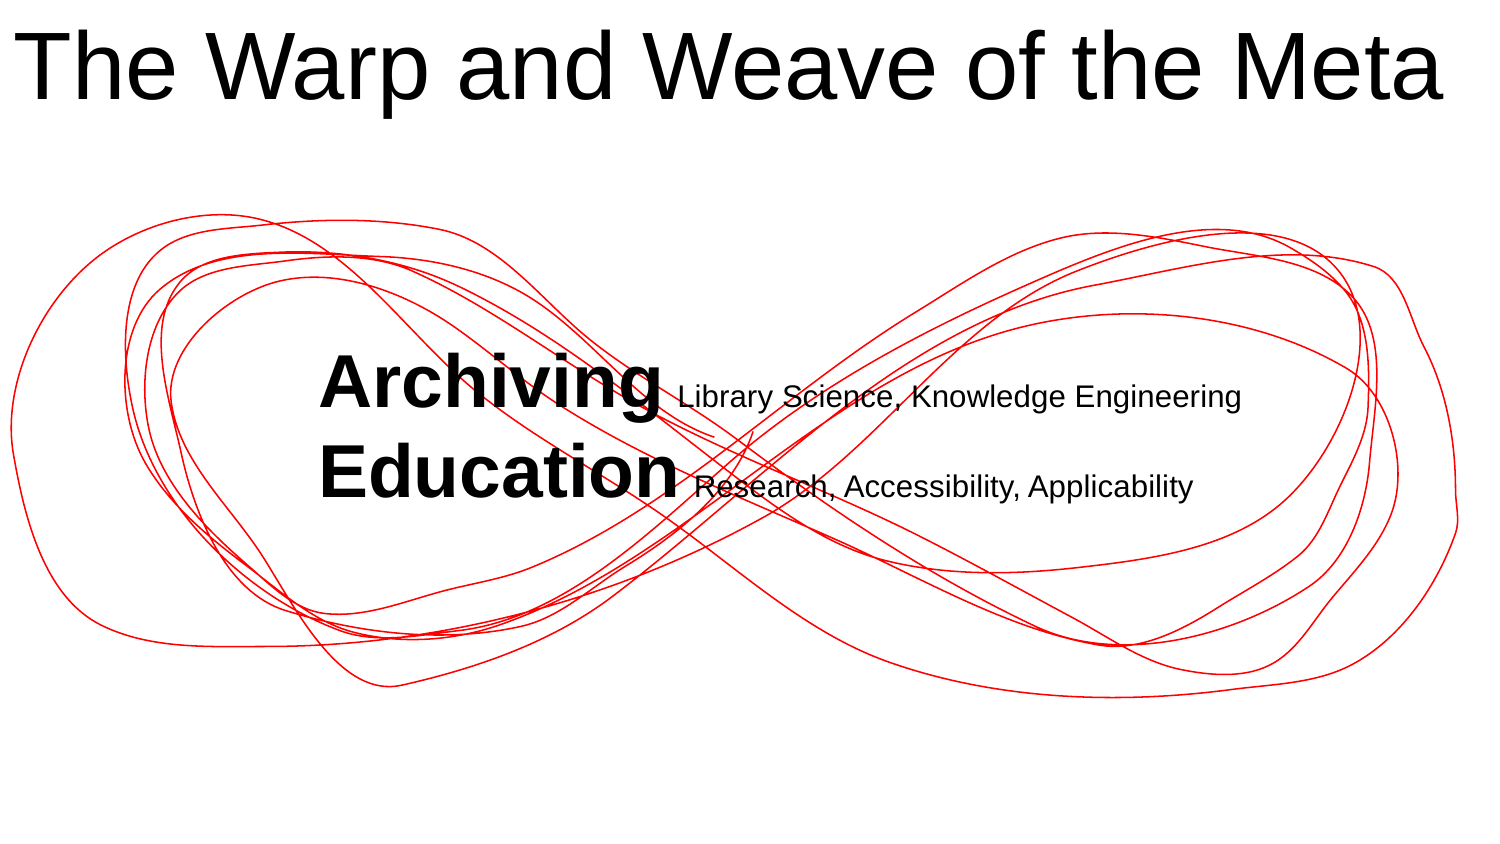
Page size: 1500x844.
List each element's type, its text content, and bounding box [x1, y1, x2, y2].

text_box Archiving Library Science, Knowledge Engineering Education Research, Accessibility, Applicability [153, 317, 1500, 546]
title The Warp and Weave of the Meta [0, 0, 1490, 83]
